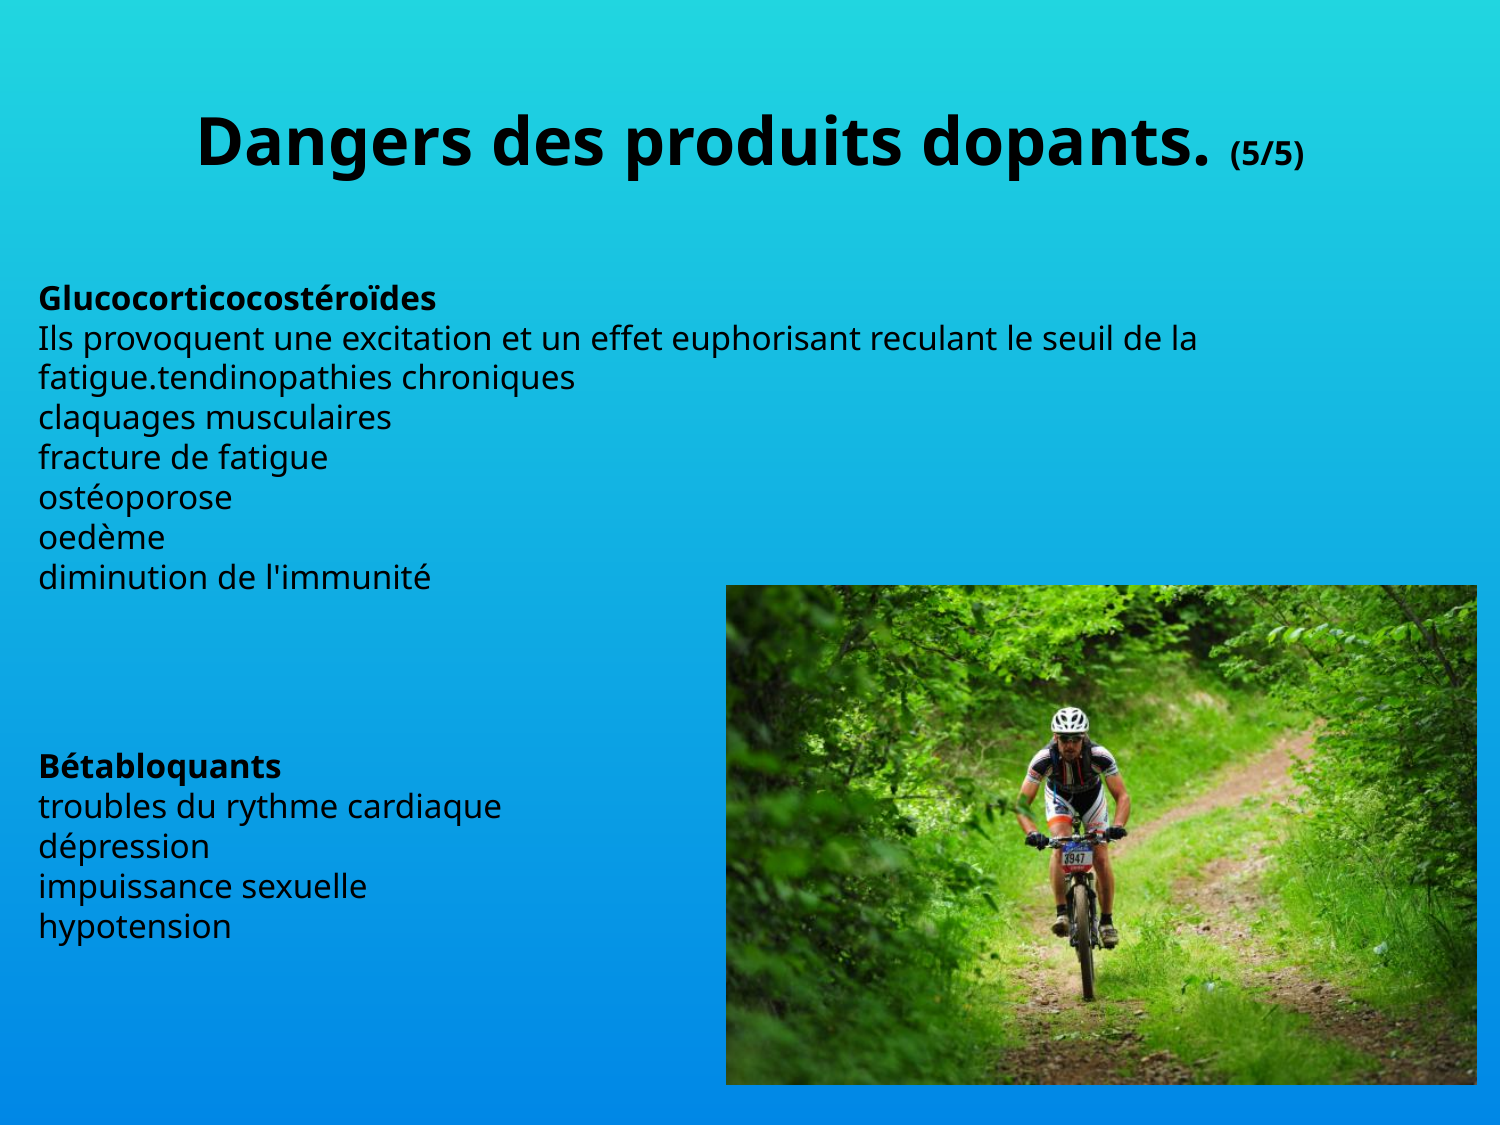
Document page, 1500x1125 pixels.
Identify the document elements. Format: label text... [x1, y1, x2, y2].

picture [726, 586, 1477, 1085]
text_box Glucocorticocostéroïdes Ils provoquent une excitation et un effet euphorisant reculant le seuil de la fatigue.tendinopathies chroniques claquages musculaires fracture de fatigue ostéoporose oedème diminution de l'immunité [23, 269, 1465, 604]
text_box Bétabloquants troubles du rythme cardiaque dépression impuissance sexuelle hypotension [23, 738, 726, 953]
title Dangers des produits dopants. (5/5) [75, 45, 1425, 233]
